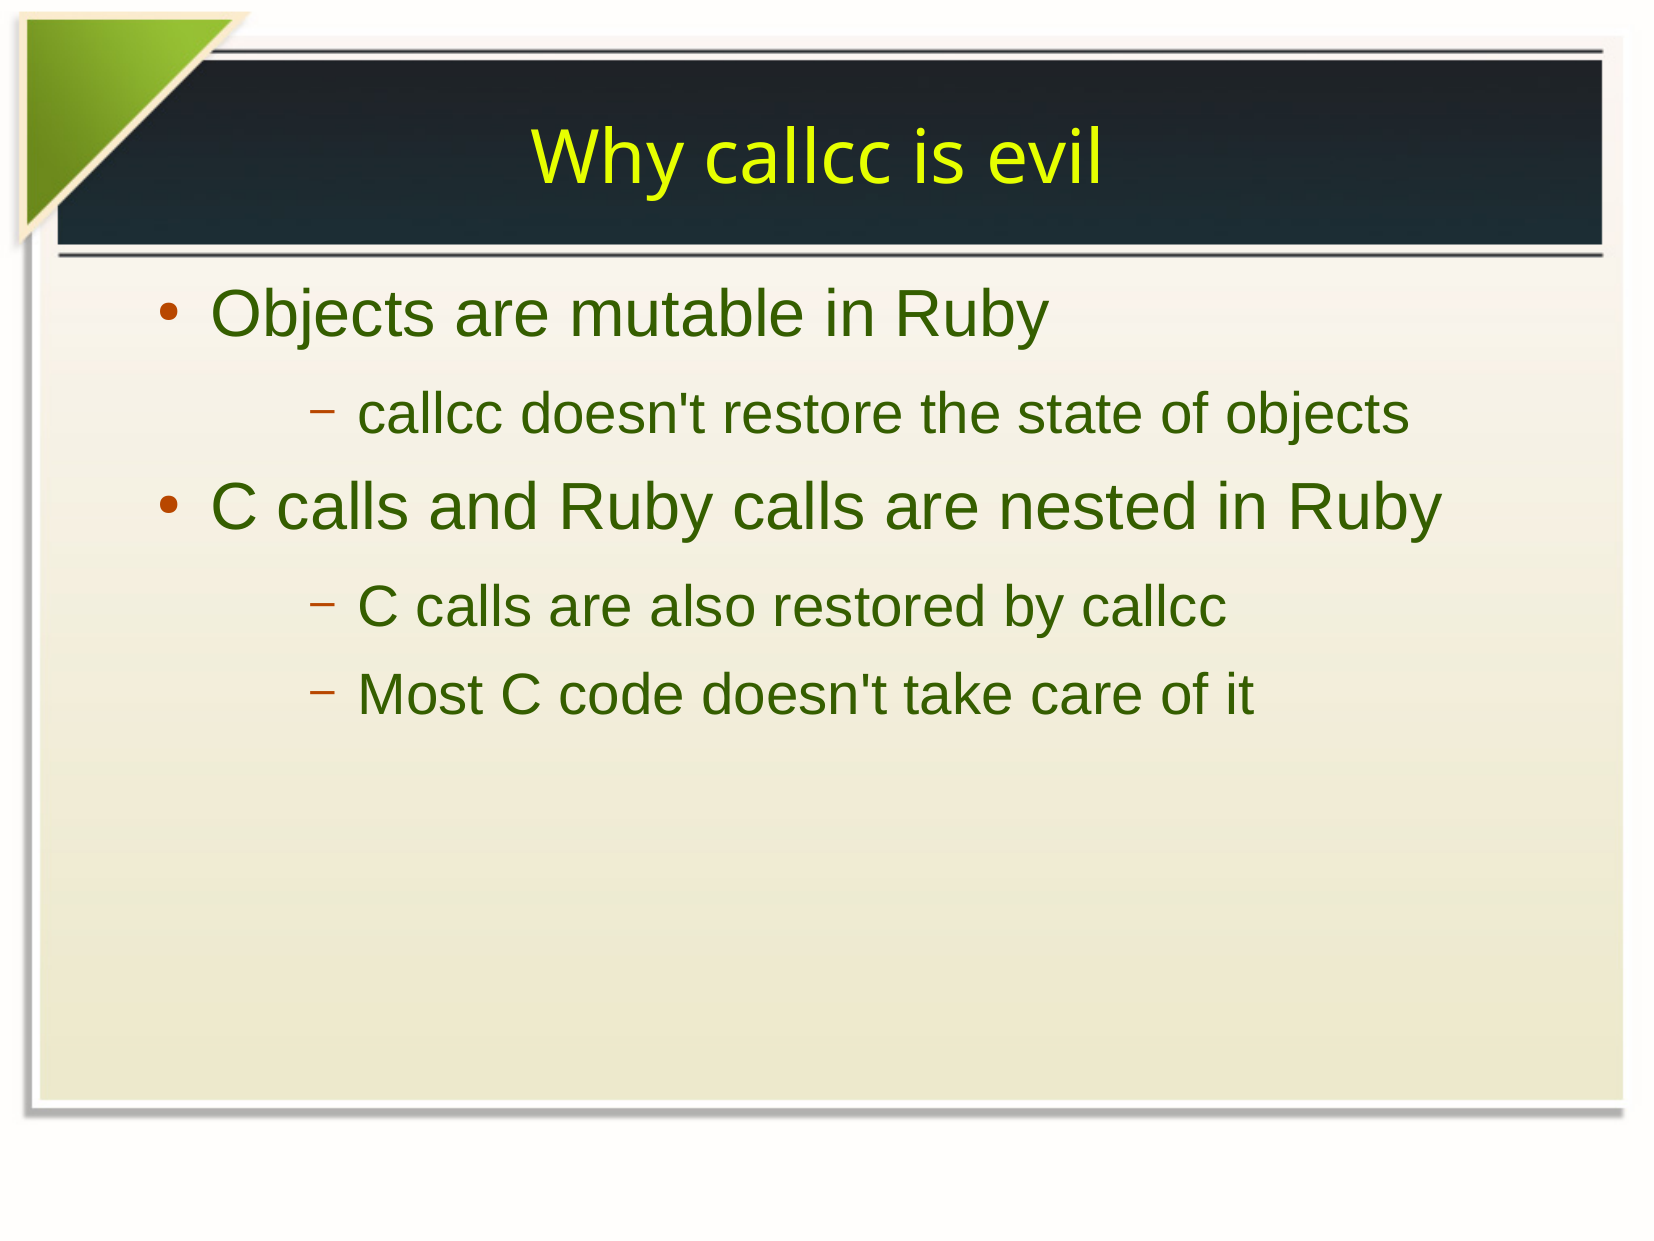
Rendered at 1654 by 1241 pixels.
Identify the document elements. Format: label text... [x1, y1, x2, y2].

title Why callcc is evil [121, 73, 1534, 237]
picture [0, 0, 1654, 1241]
list Objects are mutable in Ruby callcc doesn't restore the state of objects C calls and Ruby calls are nested in Ruby C calls are also restored by callcc Most C code doesn't take care of it [121, 276, 1534, 1087]
